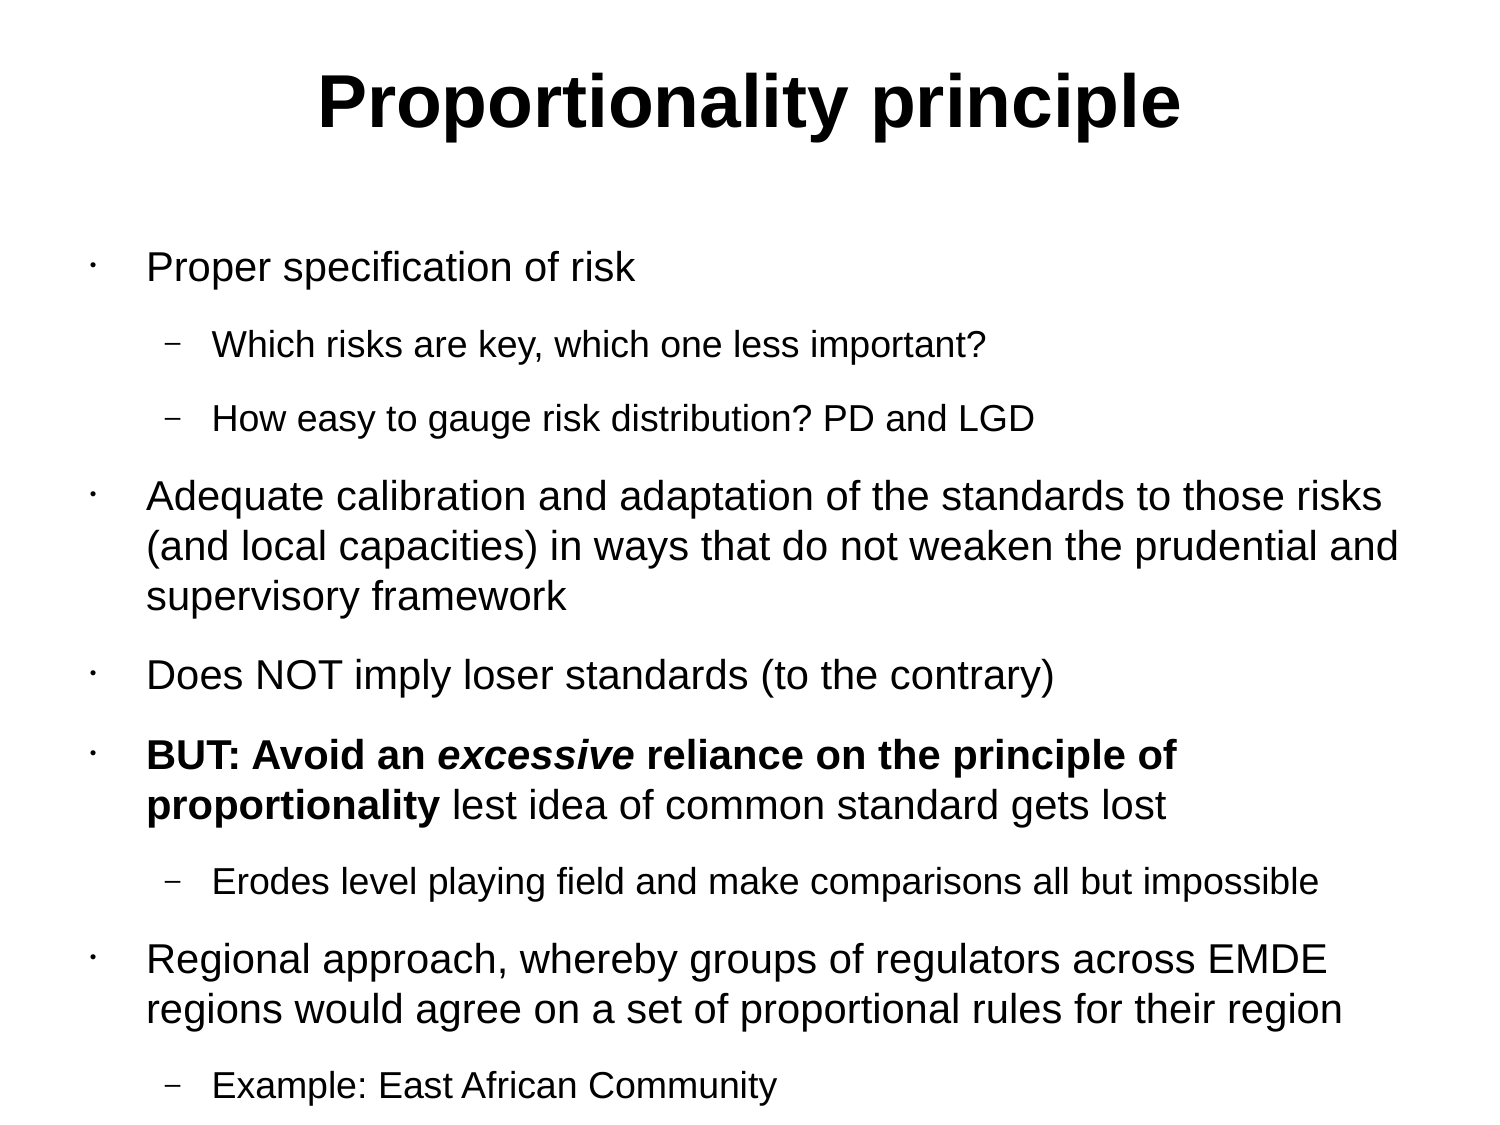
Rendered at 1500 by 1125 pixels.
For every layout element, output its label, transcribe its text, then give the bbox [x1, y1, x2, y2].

list Proper specification of risk Which risks are key, which one less important? How easy to gauge risk distribution? PD and LGD Adequate calibration and adaptation of the standards to those risks (and local capacities) in ways that do not weaken the prudential and supervisory framework Does NOT imply loser standards (to the contrary) BUT: Avoid an excessive reliance on the principle of proportionality lest idea of common standard gets lost Erodes level playing field and make comparisons all but impossible Regional approach, whereby groups of regulators across EMDE regions would agree on a set of proportional rules for their region Example: East African Community Question: is there a role for CABS to support such a process? [75, 232, 1425, 1083]
title Proportionality principle [75, 45, 1425, 232]
